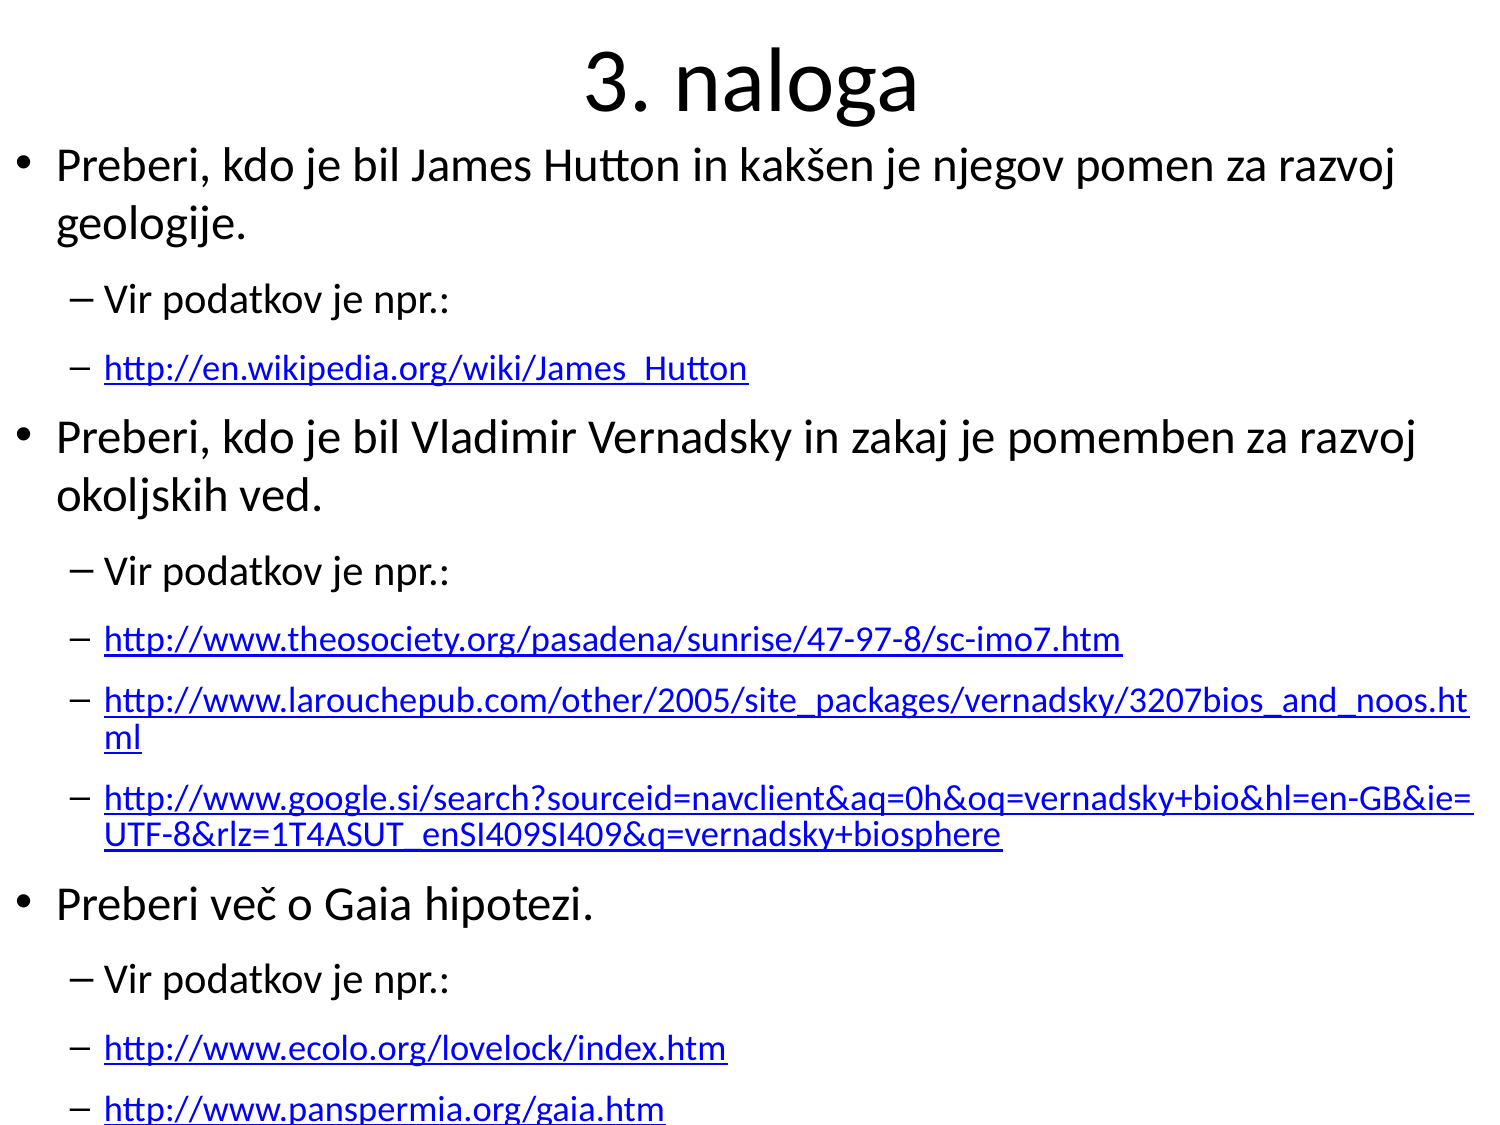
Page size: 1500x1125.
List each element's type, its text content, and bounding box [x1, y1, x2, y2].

list Preberi, kdo je bil James Hutton in kakšen je njegov pomen za razvoj geologije. Vir podatkov je npr.: http://en.wikipedia.org/wiki/James_Hutton Preberi, kdo je bil Vladimir Vernadsky in zakaj je pomemben za razvoj okoljskih ved. Vir podatkov je npr.: http://www.theosociety.org/pasadena/sunrise/47-97-8/sc-imo7.htm http://www.larouchepub.com/other/2005/site_packages/vernadsky/3207bios_and_noos.html http://www.google.si/search?sourceid=navclient&aq=0h&oq=vernadsky+bio&hl=en-GB&ie=UTF-8&rlz=1T4ASUT_enSI409SI409&q=vernadsky+biosphere Preberi več o Gaia hipotezi. Vir podatkov je npr.: http://www.ecolo.org/lovelock/index.htm http://www.panspermia.org/gaia.htm http://www.mountainman.com.au/gaia_int.html [0, 125, 1500, 1125]
title 3. naloga [76, 0, 1427, 125]
